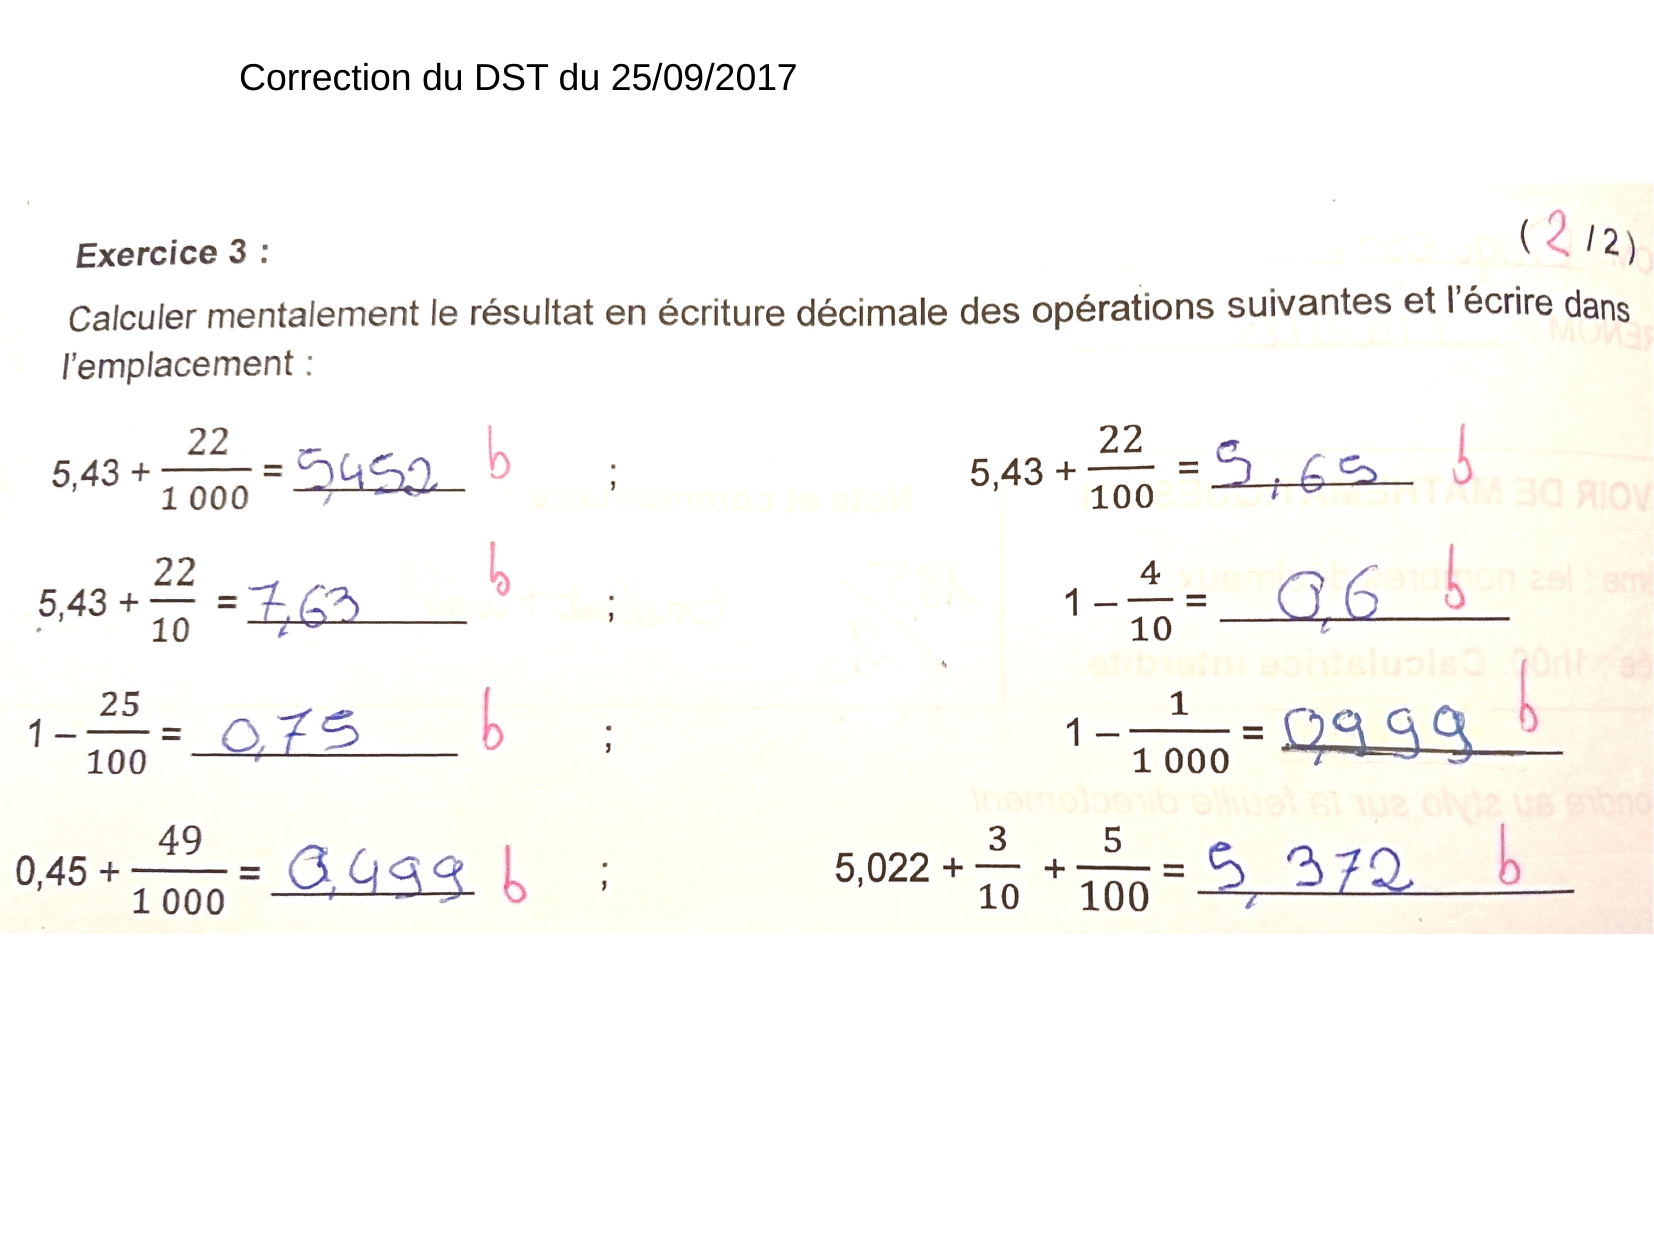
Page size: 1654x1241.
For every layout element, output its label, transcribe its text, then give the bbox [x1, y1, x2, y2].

text_box Correction du DST du 25/09/2017 [224, 49, 813, 107]
picture [0, 183, 1654, 934]
